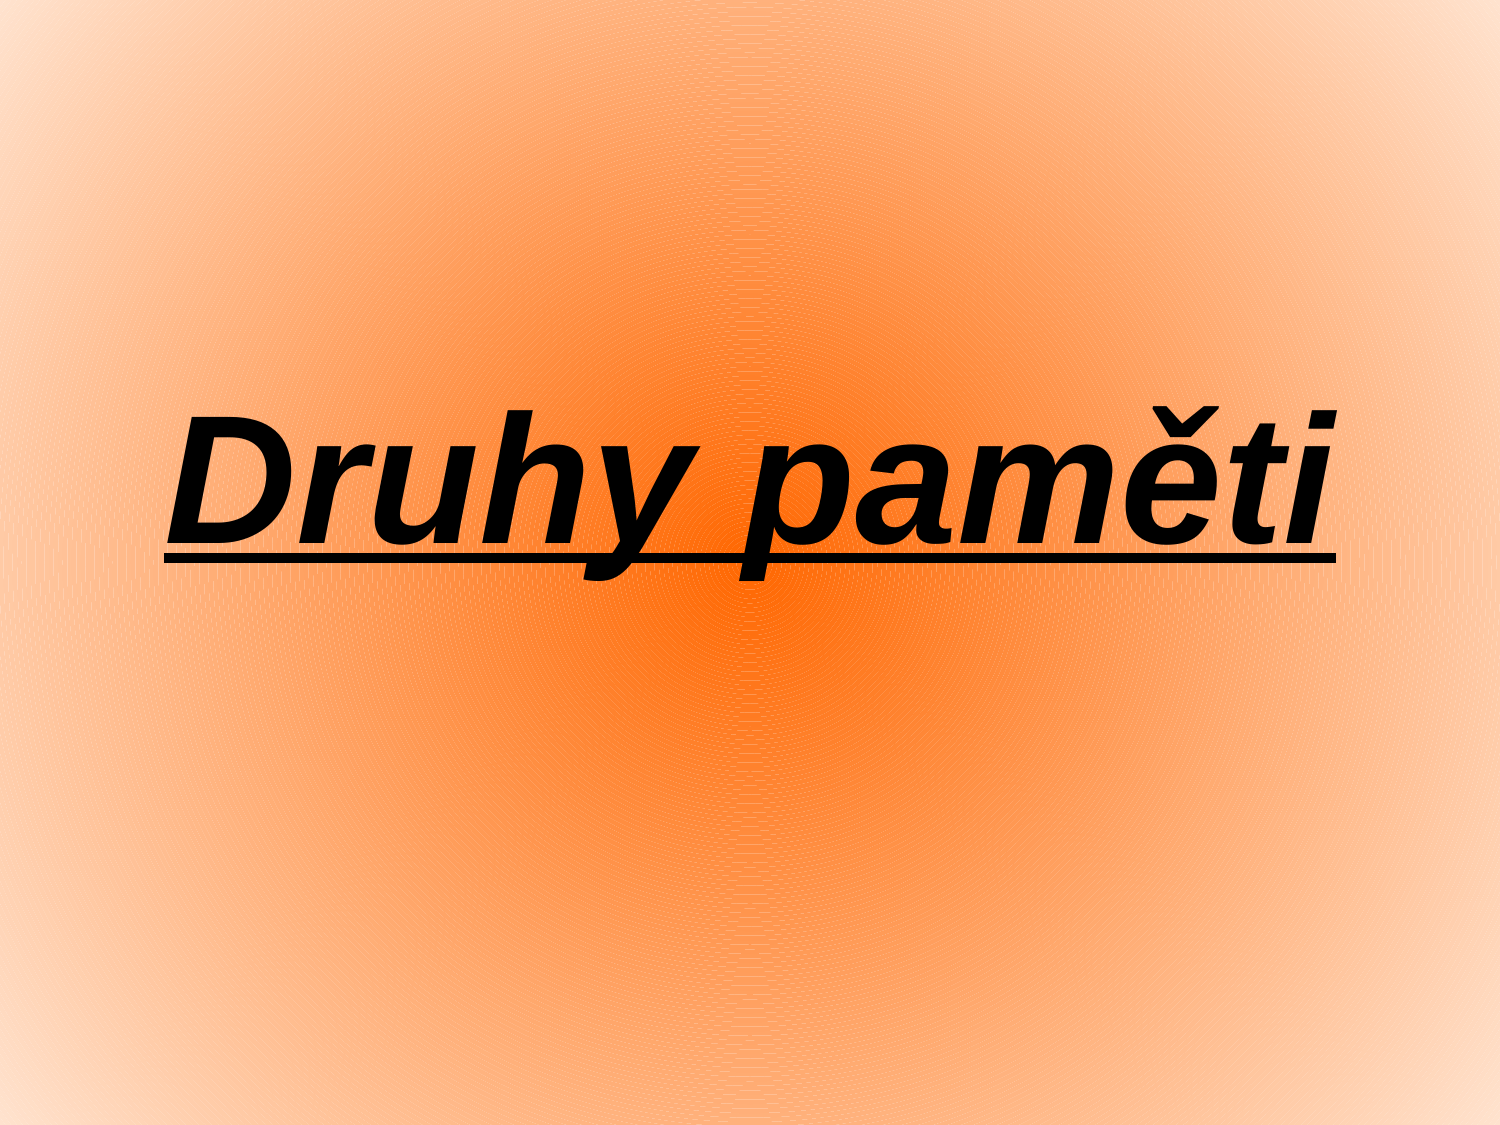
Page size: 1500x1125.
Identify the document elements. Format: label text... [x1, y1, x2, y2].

title Druhy paměti [112, 349, 1388, 591]
